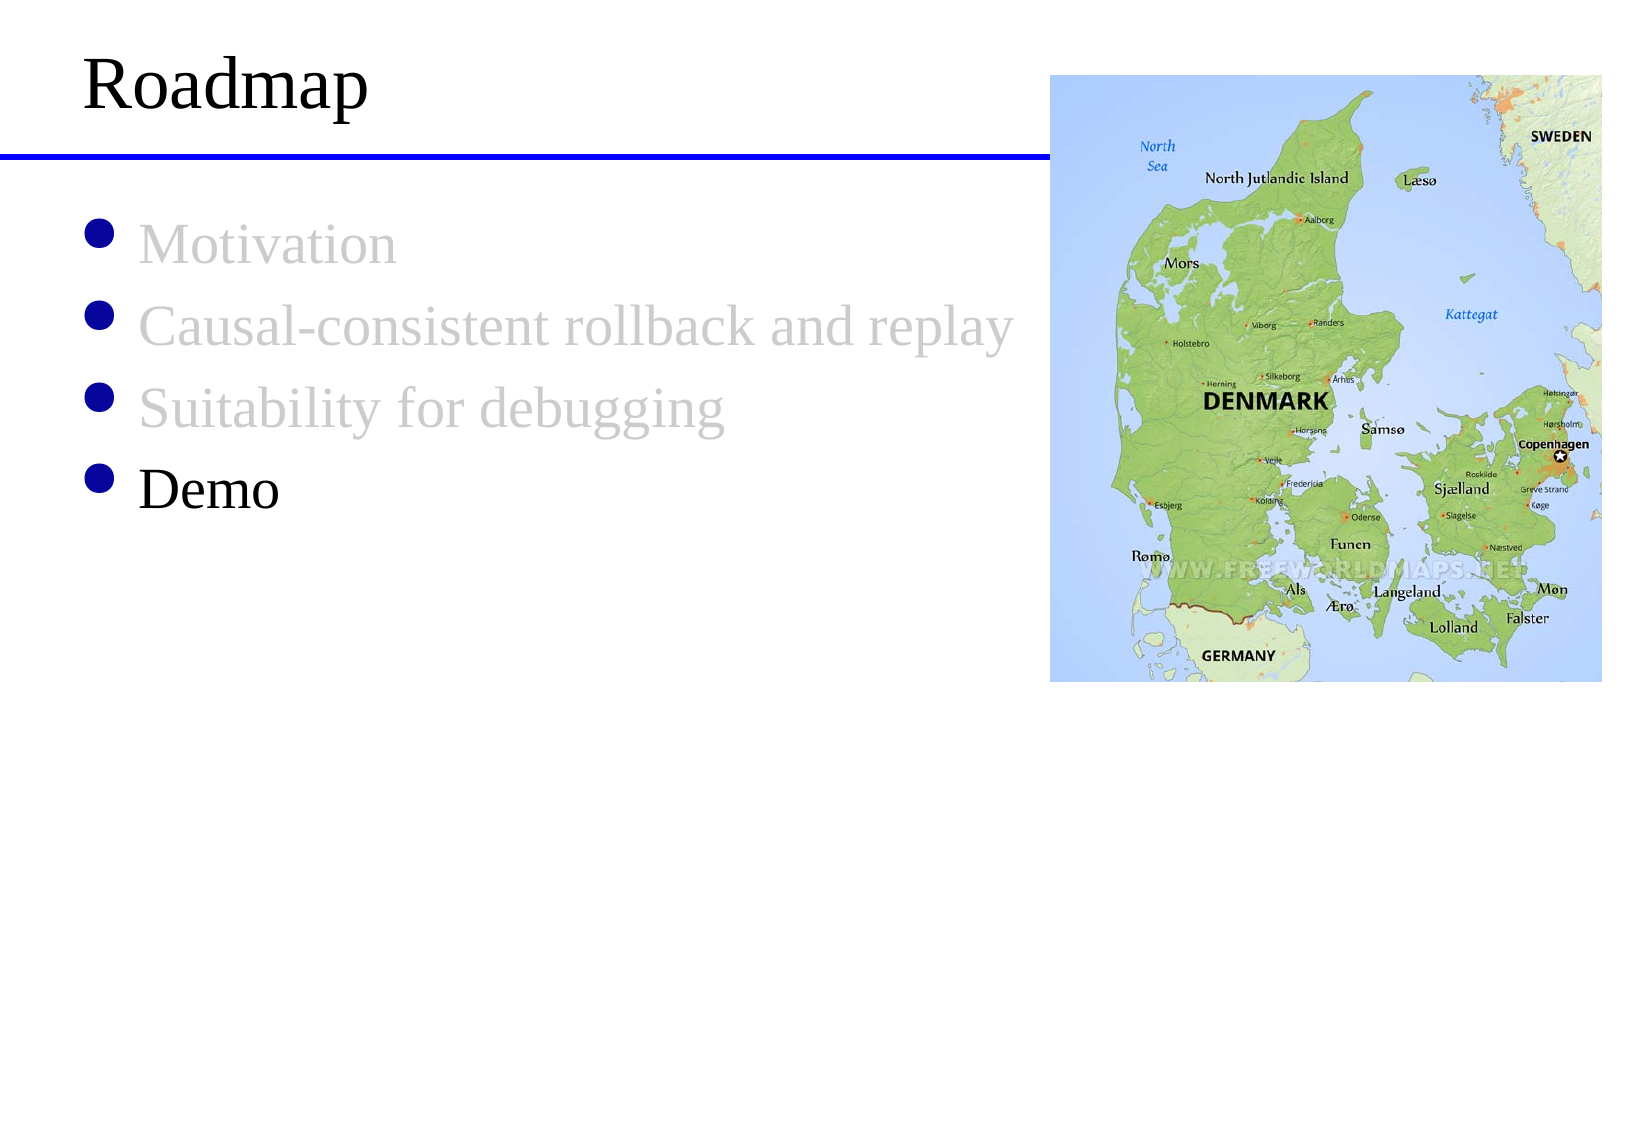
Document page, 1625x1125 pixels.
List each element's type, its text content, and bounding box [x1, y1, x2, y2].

list Motivation Causal-consistent rollback and replay Suitability for debugging Demo [67, 198, 1478, 1061]
title Roadmap [67, 27, 1544, 131]
picture [1050, 75, 1602, 682]
